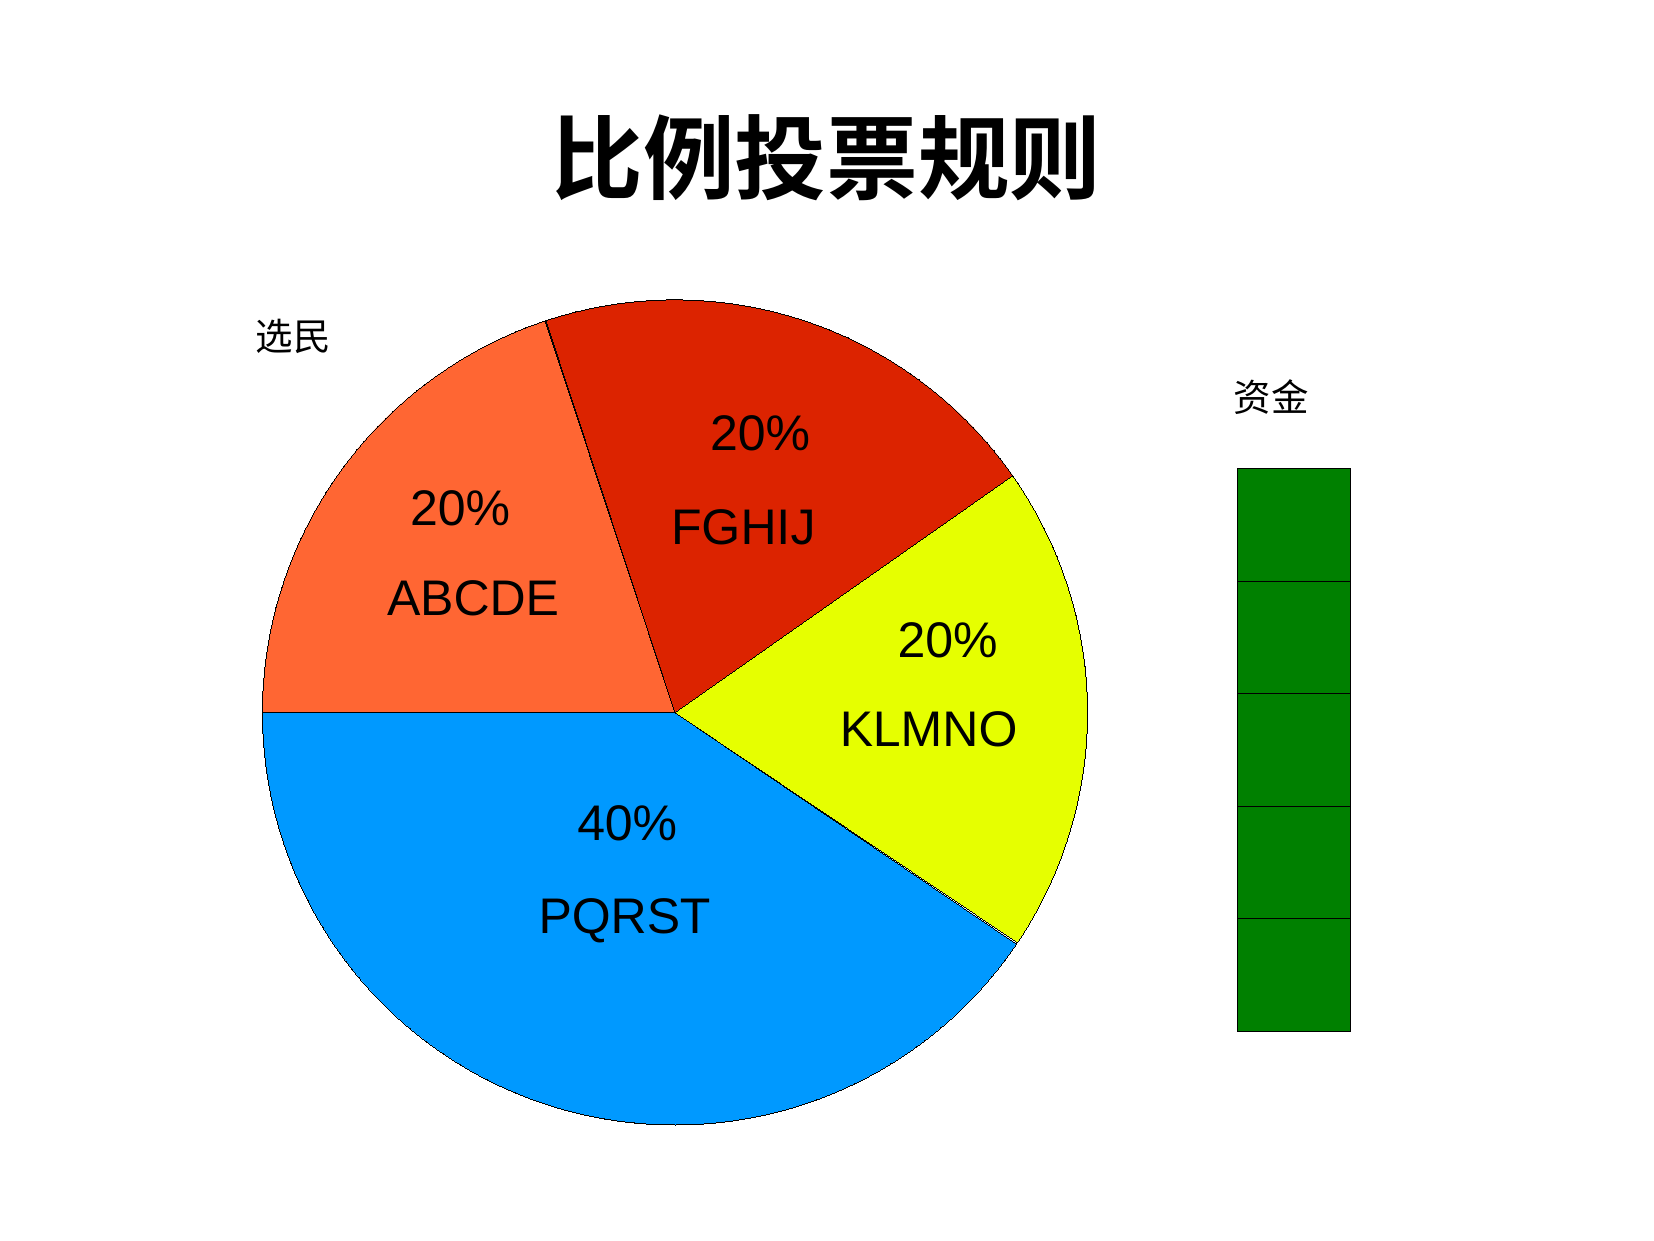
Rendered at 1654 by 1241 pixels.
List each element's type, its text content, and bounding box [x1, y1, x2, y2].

text_box 20% [395, 473, 526, 544]
title 比例投票规则 [82, 49, 1571, 257]
text_box PQRST [523, 881, 726, 952]
text_box 资金 [1219, 360, 1324, 413]
text_box [1237, 468, 1351, 1032]
text_box 20% [882, 604, 1013, 676]
text_box ABCDE [372, 562, 575, 634]
text_box 40% [562, 787, 693, 859]
text_box KLMNO [825, 693, 1033, 765]
text_box 选民 [241, 300, 346, 353]
text_box 20% [695, 398, 826, 469]
text_box FGHIJ [656, 491, 831, 563]
text_box [262, 299, 1088, 1126]
